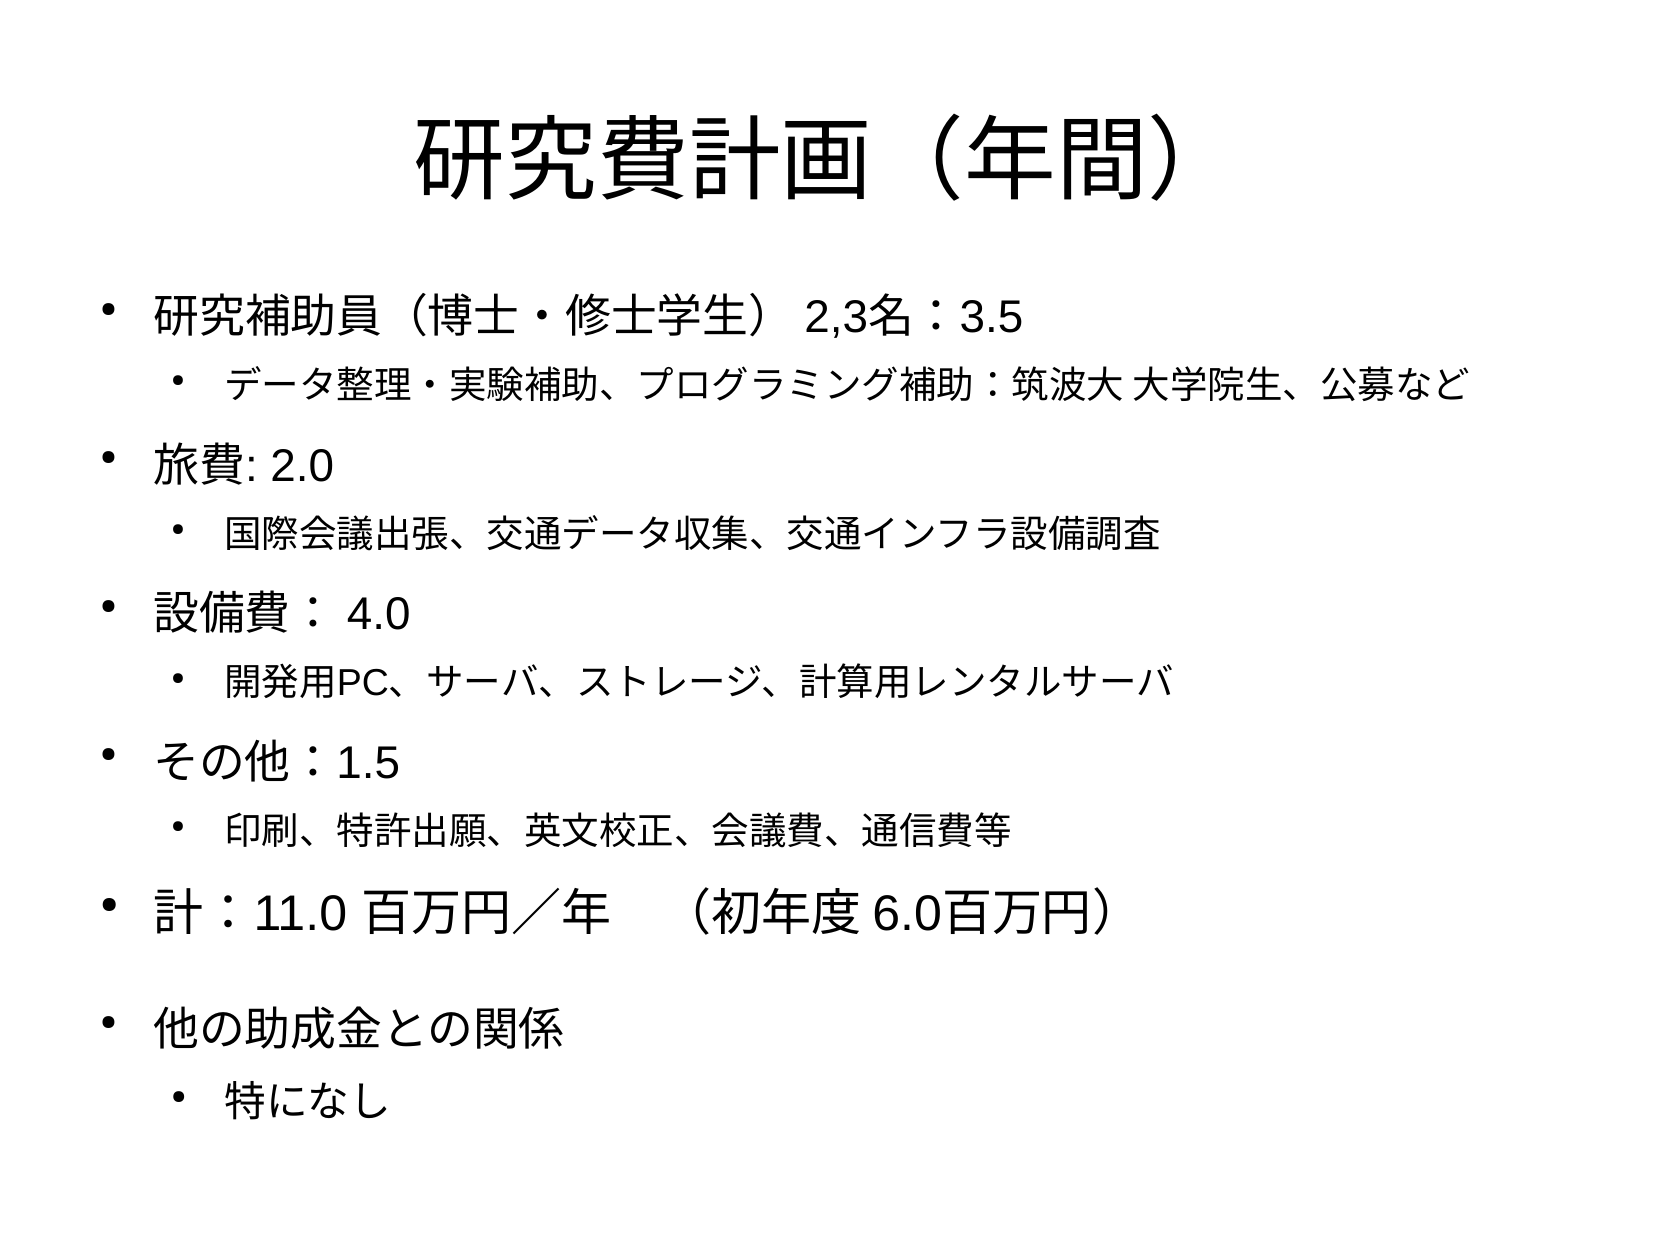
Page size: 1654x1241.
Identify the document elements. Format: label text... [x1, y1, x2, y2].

title 研究費計画（年間） [82, 56, 1571, 250]
list 研究補助員（博士・修士学生） 2,3名：3.5 データ整理・実験補助、プログラミング補助：筑波大 大学院生、公募など 旅費: 2.0 国際会議出張、交通データ収集、交通インフラ設備調査 設備費： 4.0 開発用PC、サーバ、ストレージ、計算用レンタルサーバ その他：1.5 印刷、特許出願、英文校正、会議費、通信費等 計：11.0 百万円／年 （初年度 6.0百万円） 他の助成金との関係 特になし [82, 290, 1571, 1094]
